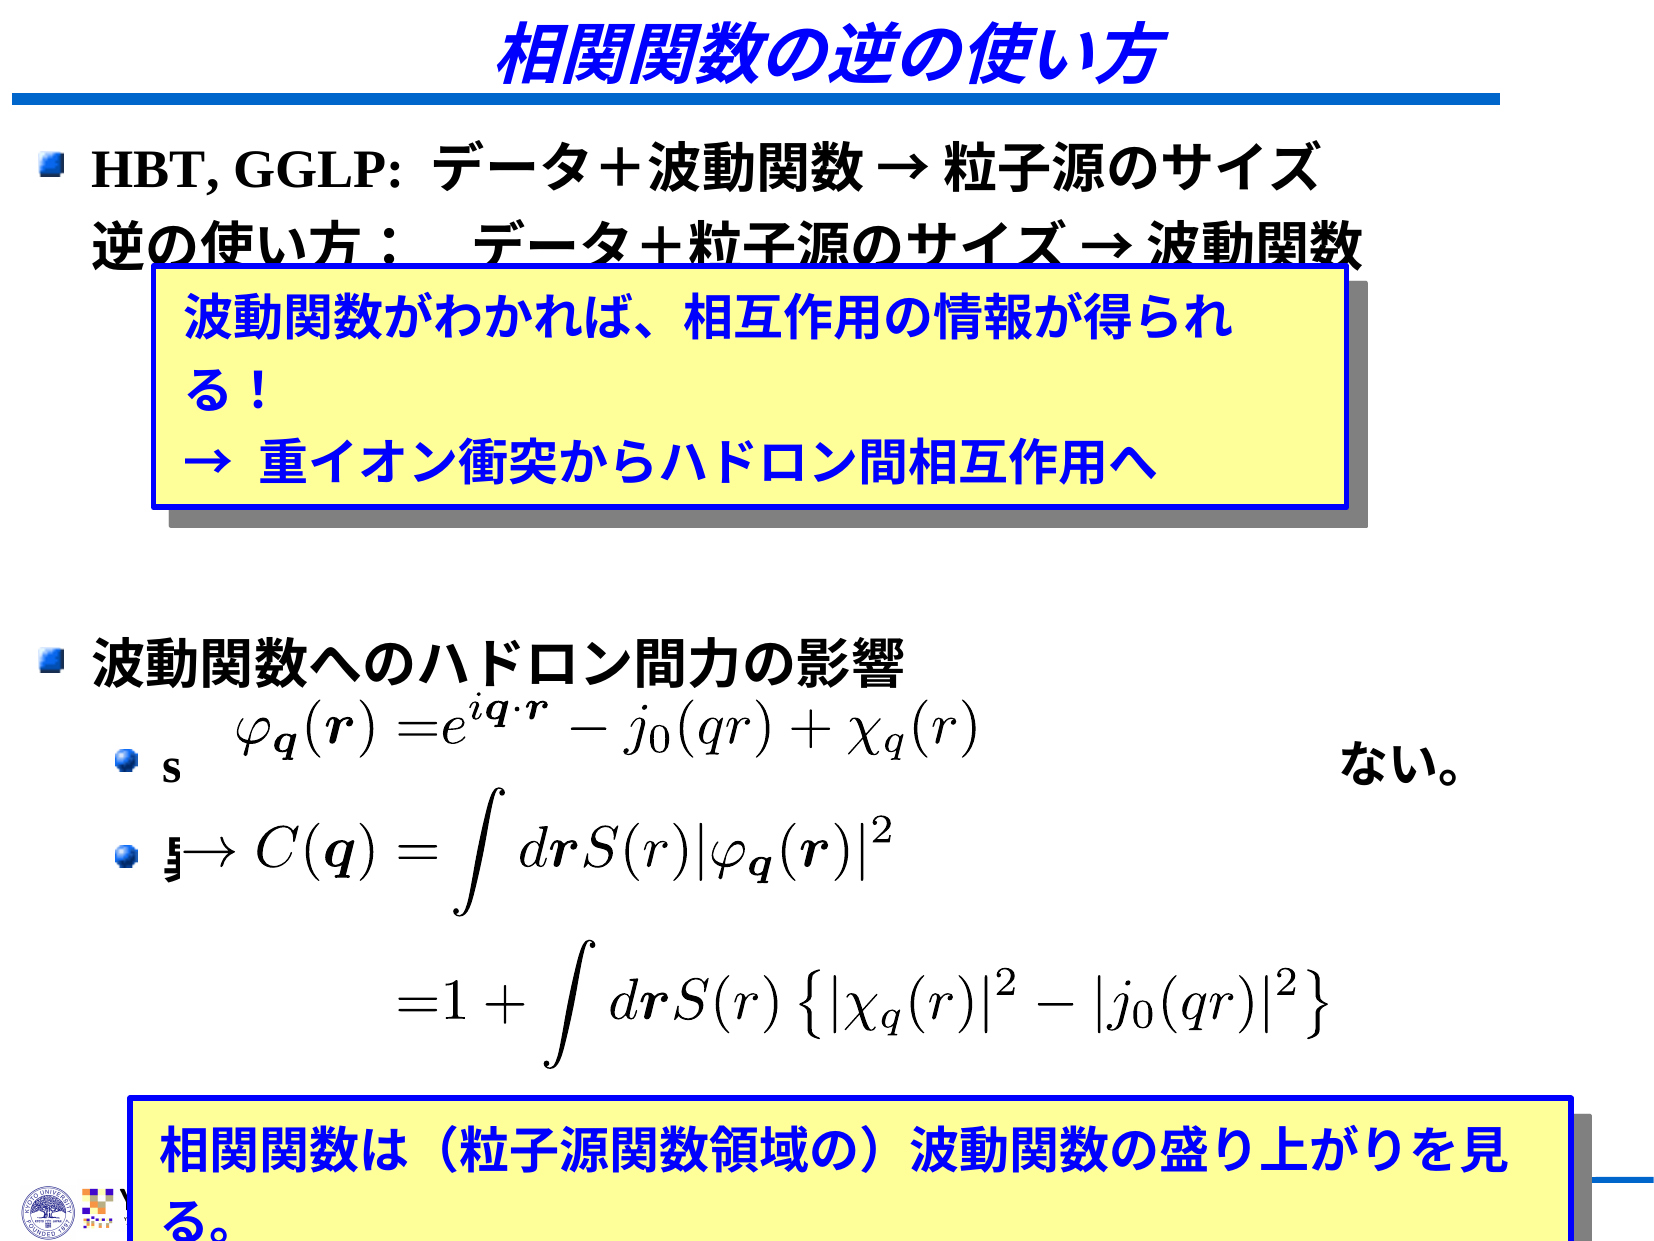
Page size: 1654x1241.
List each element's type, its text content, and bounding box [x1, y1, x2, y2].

title 相関関数の逆の使い方 [0, 0, 1654, 99]
picture [20, 1185, 76, 1241]
text_box 波動関数がわかれば、相互作用の情報が得られる！ → 重イオン衝突からハドロン間相互作用へ [153, 266, 1347, 390]
picture [77, 1179, 127, 1232]
text_box [180, 692, 1335, 1069]
list HBT, GGLP: データ＋波動関数 → 粒子源のサイズ 逆の使い方： データ＋粒子源のサイズ → 波動関数 波動関数へのハドロン間力の影響 s波(L=0)のみに働くと仮定。重心波動関数は変わらない。 異種粒子、ガウス型放出源の場合、 [20, 124, 1621, 1137]
text_box 相関関数は（粒子源関数領域の）波動関数の盛り上がりを見る。 [129, 1098, 1571, 1173]
